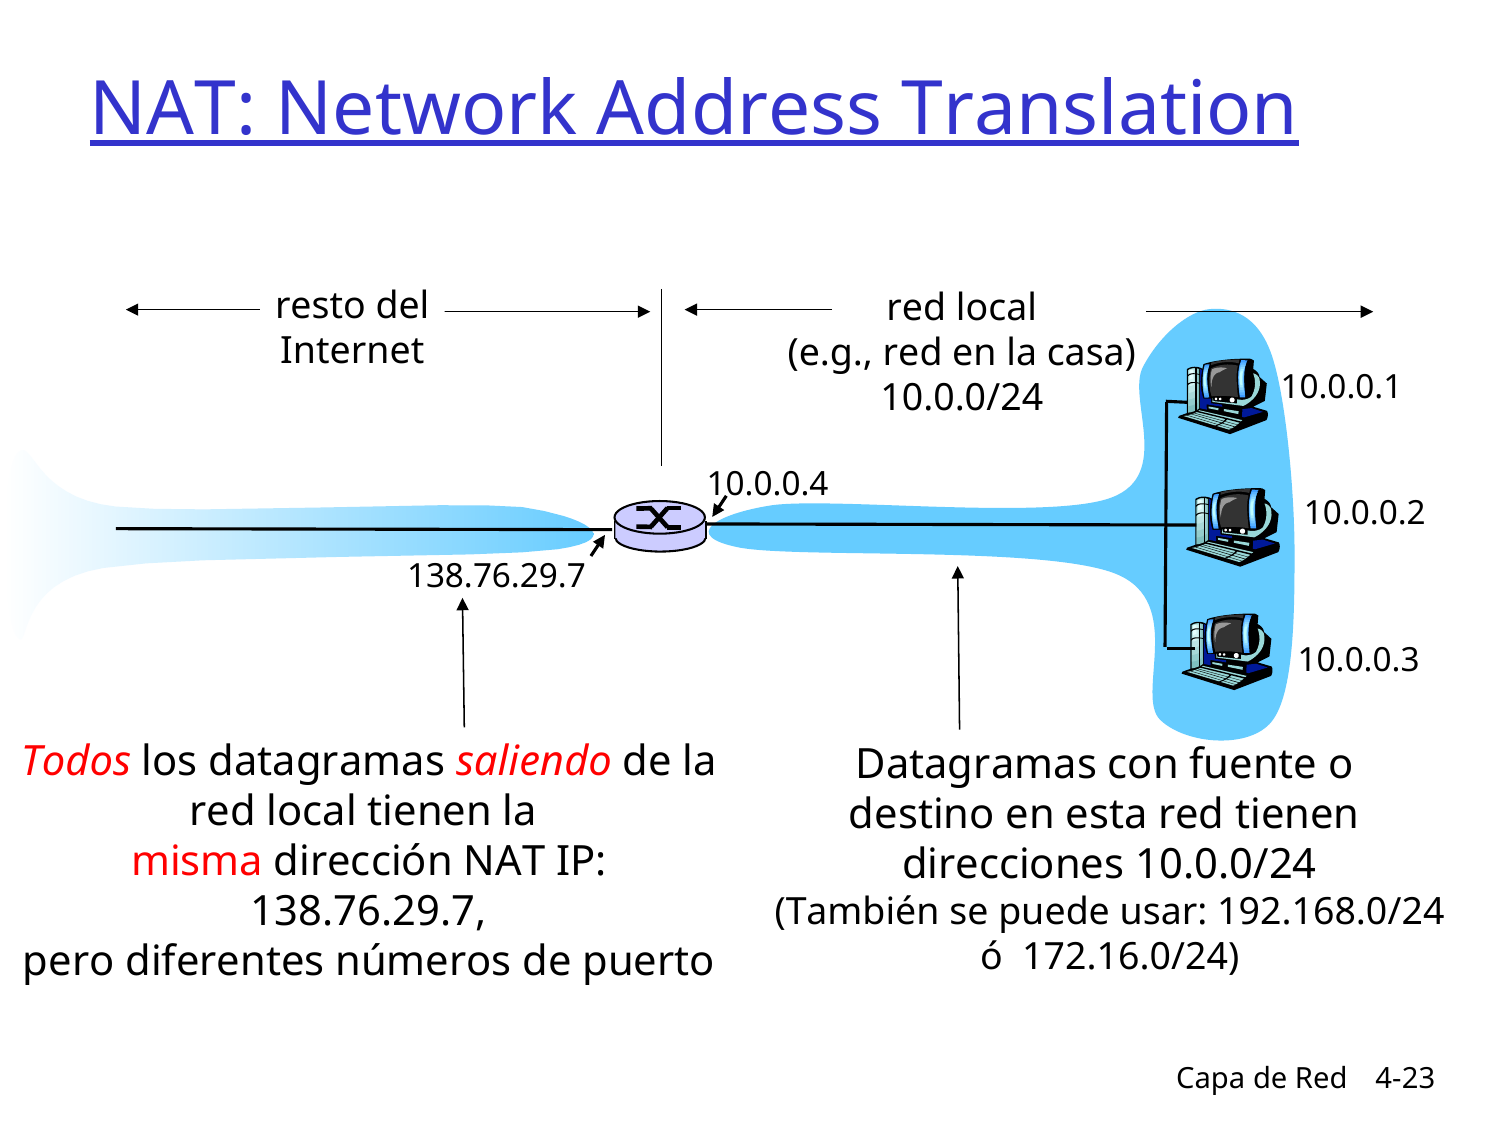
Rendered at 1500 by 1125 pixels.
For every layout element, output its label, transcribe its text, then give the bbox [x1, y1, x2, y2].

text_box 10.0.0.4 [691, 454, 844, 511]
text_box [716, 312, 1273, 523]
text_box red local (e.g., red en la casa) 10.0.0/24 [772, 275, 1152, 426]
chart [1186, 487, 1282, 567]
text_box resto del Internet [260, 273, 445, 379]
text_box 10.0.0.1 [1265, 357, 1418, 414]
text_box [614, 501, 706, 552]
chart [1181, 612, 1274, 691]
text_box [708, 404, 1295, 728]
text_box 10.0.0.2 [1289, 483, 1441, 540]
text_box 138.76.29.7 [392, 546, 601, 602]
text_box [4, 450, 594, 640]
title NAT: Network Address Translation [75, 15, 1463, 196]
text_box 10.0.0.3 [1282, 630, 1435, 687]
chart [1178, 358, 1270, 435]
text_box Todos los datagramas saliendo de la red local tienen la misma dirección NAT IP: 138.76.29.7, pero diferentes números de puerto [0, 725, 739, 992]
text_box Datagramas con fuente o destino en esta red tienen direcciones 10.0.0/24 (También se puede usar: 192.168.0/24 ó 172.16.0/24) [759, 728, 1460, 985]
